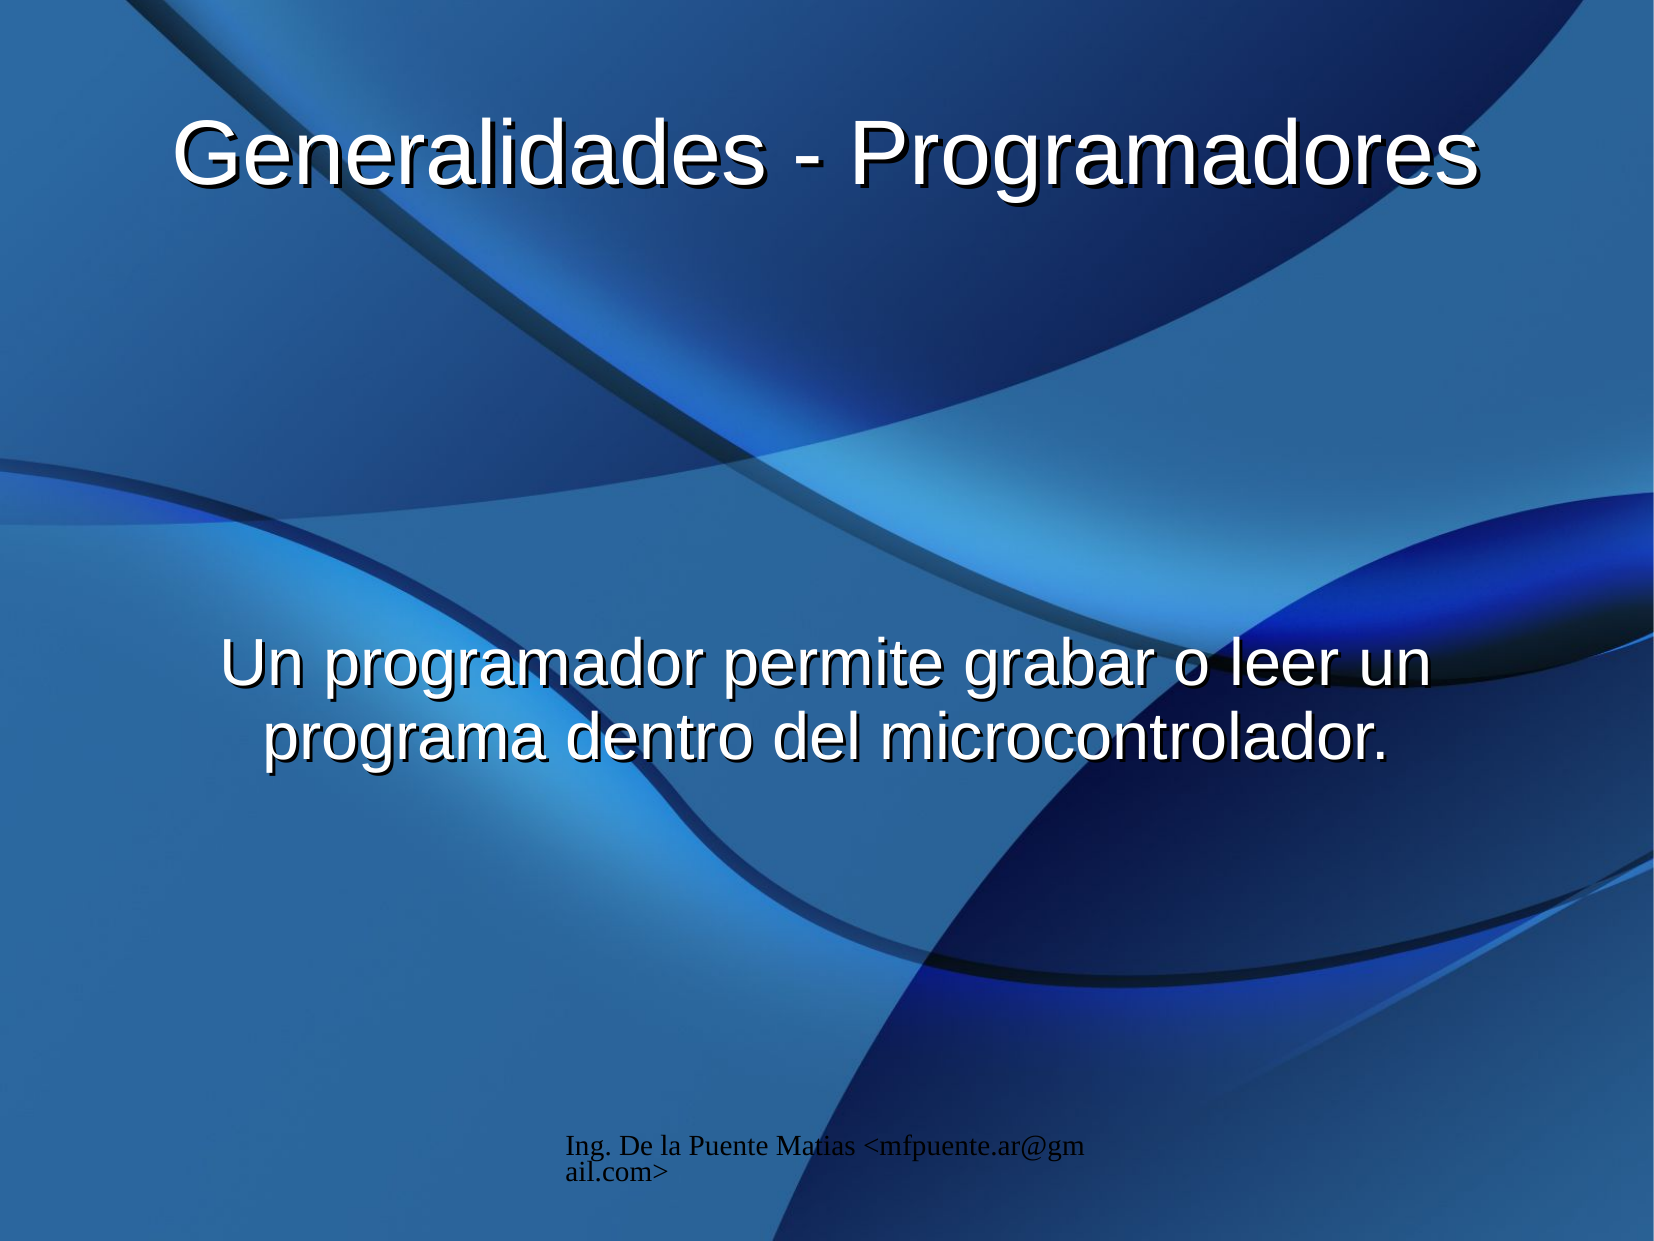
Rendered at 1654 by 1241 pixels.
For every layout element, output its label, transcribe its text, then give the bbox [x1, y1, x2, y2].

text_box Un programador permite grabar o leer un programa dentro del microcontrolador. [82, 297, 1571, 1102]
picture [0, 0, 1654, 1241]
title Generalidades - Programadores [82, 49, 1571, 257]
